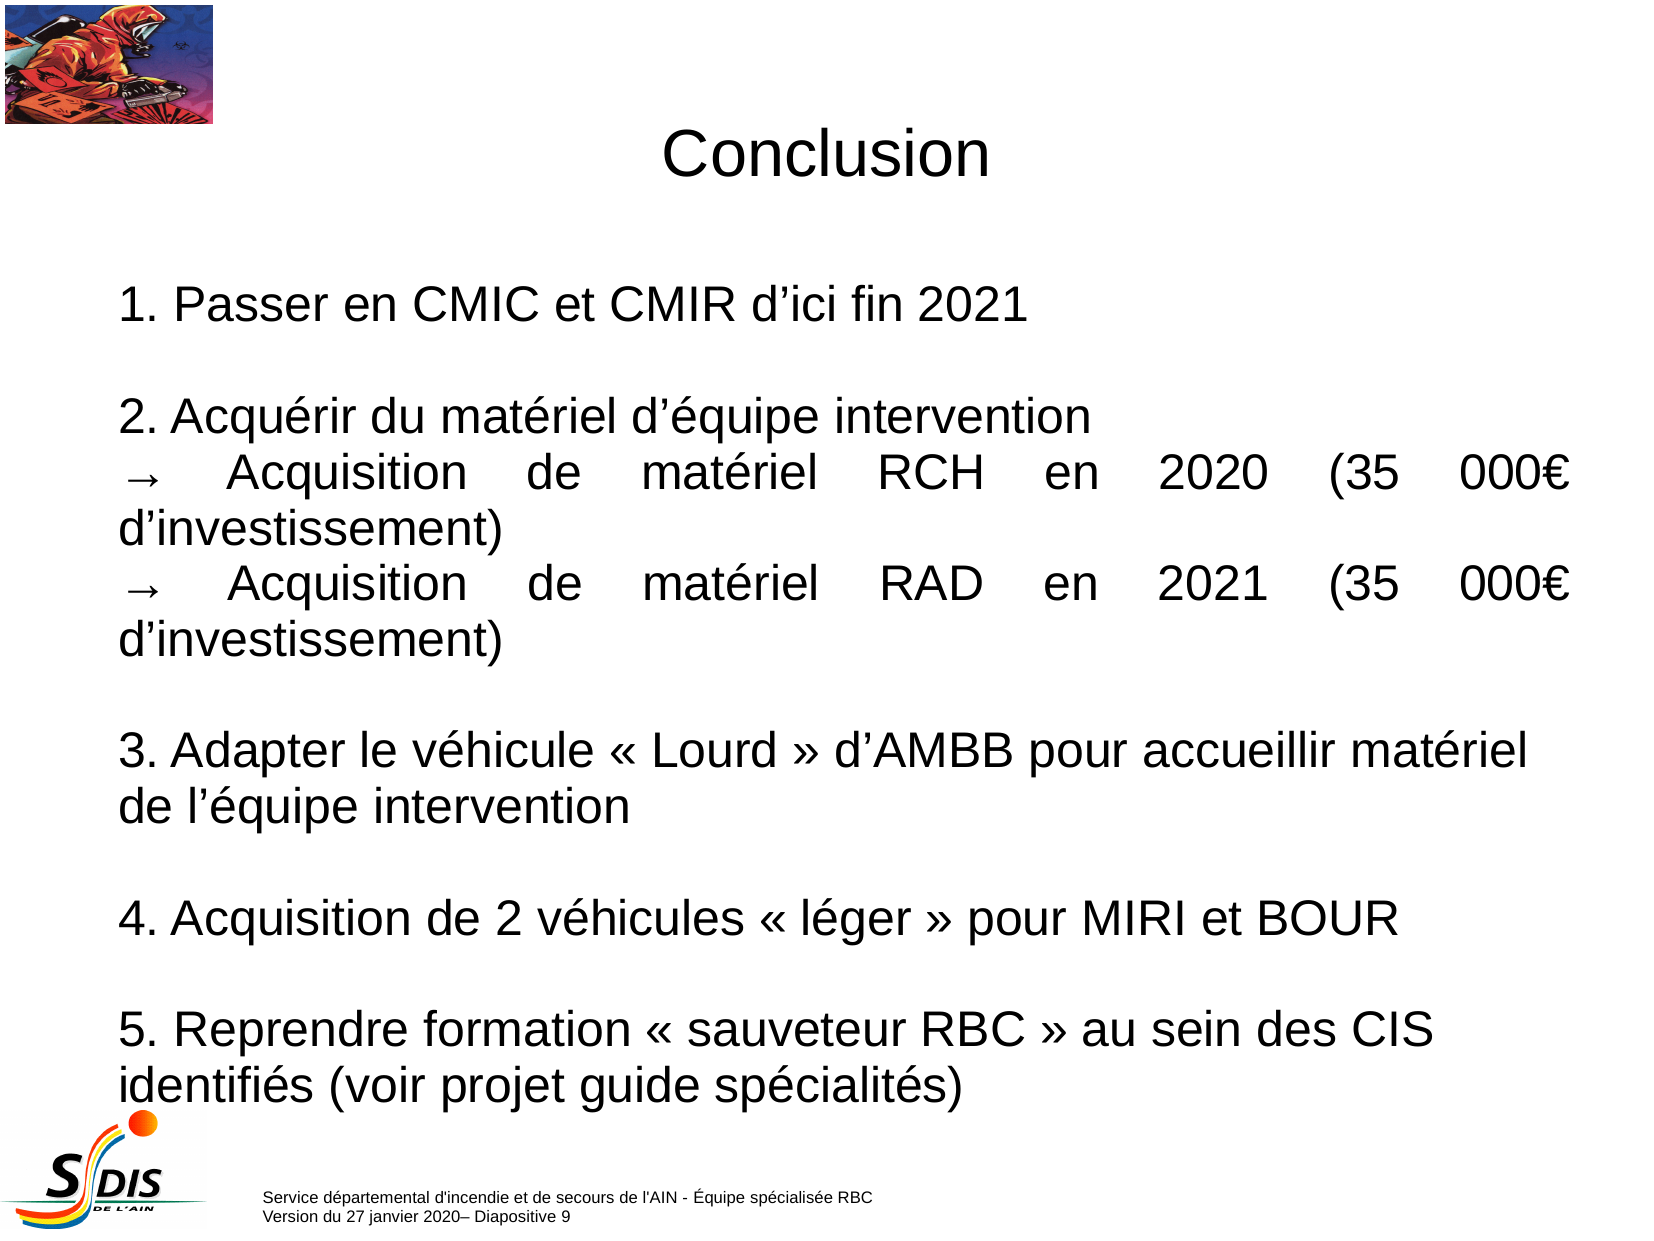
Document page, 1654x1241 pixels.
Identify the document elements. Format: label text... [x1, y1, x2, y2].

picture [0, 1110, 207, 1229]
title Conclusion [82, 49, 1571, 220]
picture [5, 5, 213, 124]
subtitle 1. Passer en CMIC et CMIR d’ici fin 2021 2. Acquérir du matériel d’équipe intervention → Acquisition de matériel RCH en 2020 (35 000€ d’investissement) → Acquisition de matériel RAD en 2021 (35 000€ d’investissement) 3. Adapter le véhicule « Lourd » d’AMBB pour accueillir matériel de l’équipe intervention 4. Acquisition de 2 véhicules « léger » pour MIRI et BOUR 5. Reprendre formation « sauveteur RBC » au sein des CIS identifiés (voir projet guide spécialités) [82, 220, 1571, 1193]
